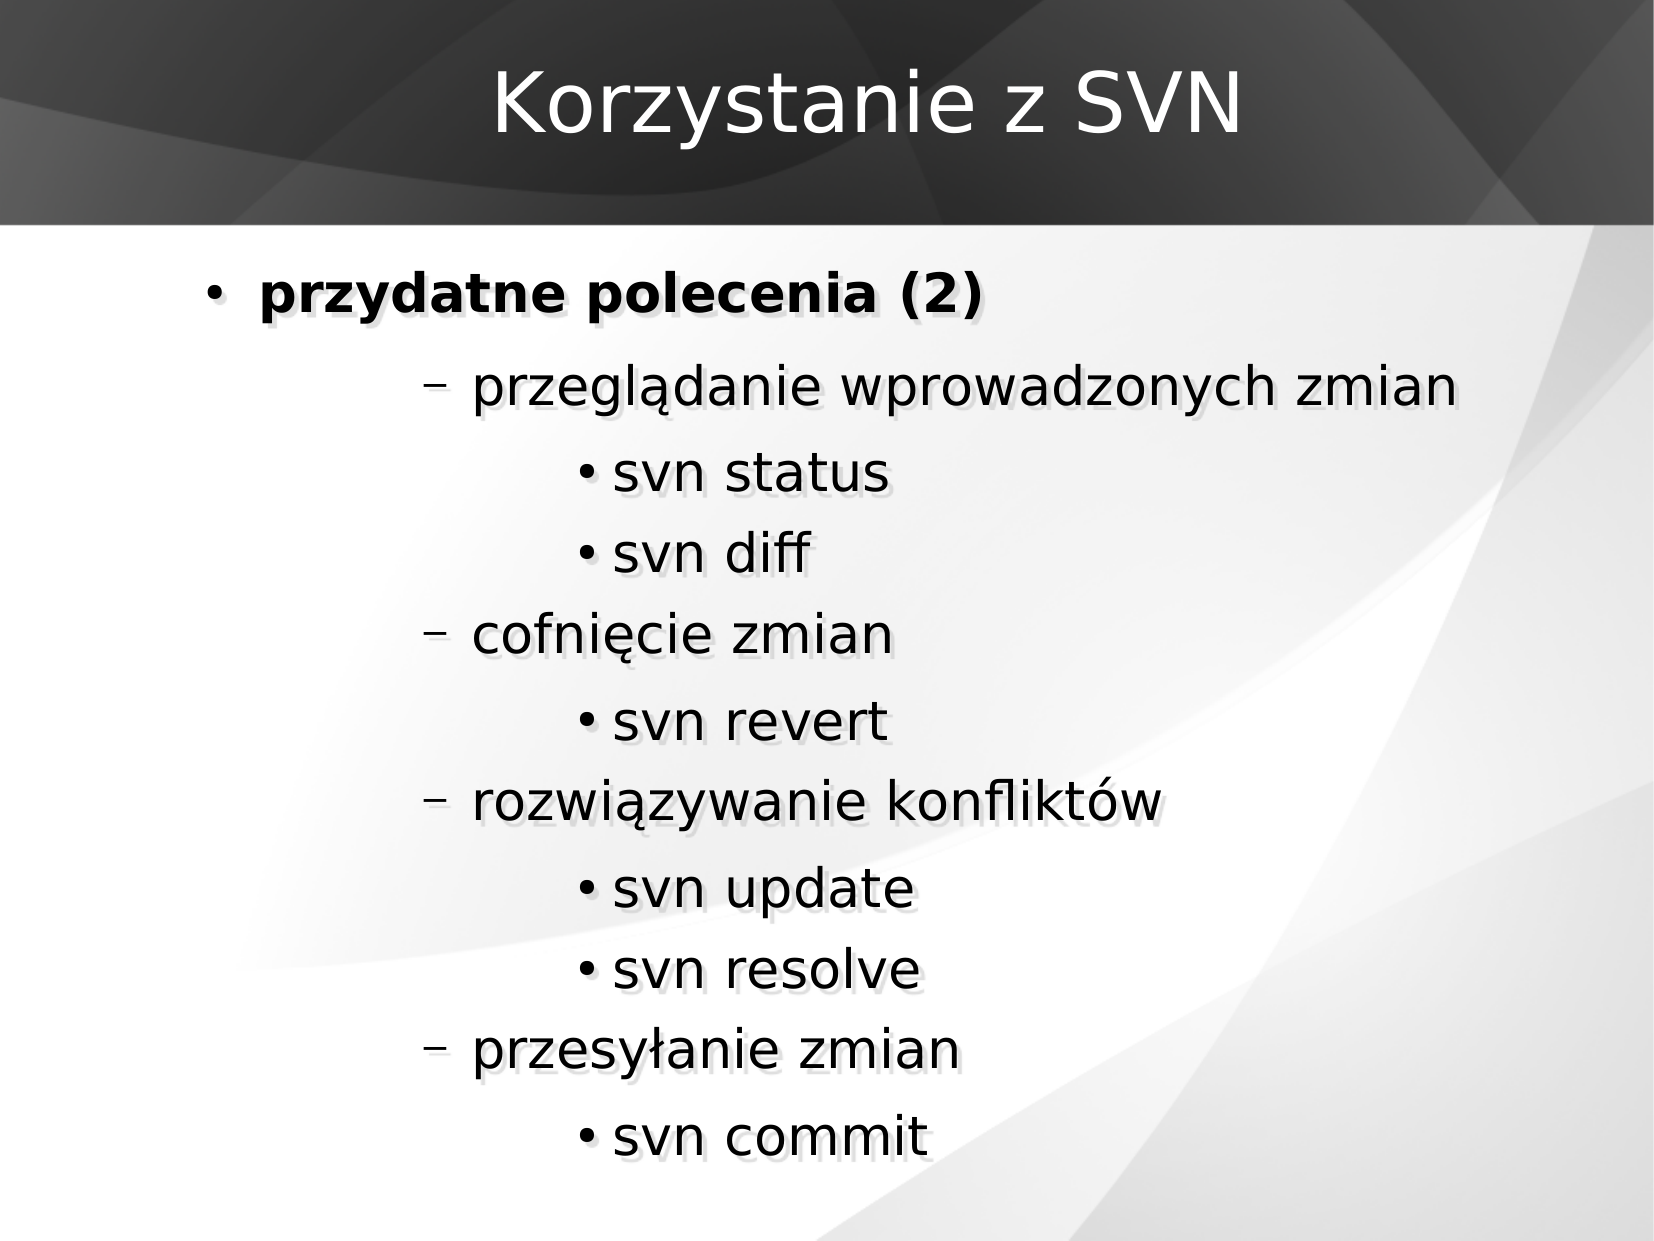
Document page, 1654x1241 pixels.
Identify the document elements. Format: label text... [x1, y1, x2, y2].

list przydatne polecenia (2) przeglądanie wprowadzonych zmian svn status svn diff cofnięcie zmian svn revert rozwiązywanie konfliktów svn update svn resolve przesyłanie zmian svn commit [187, 262, 1538, 1169]
title Korzystanie z SVN [124, 0, 1613, 208]
picture [0, 0, 1654, 1241]
